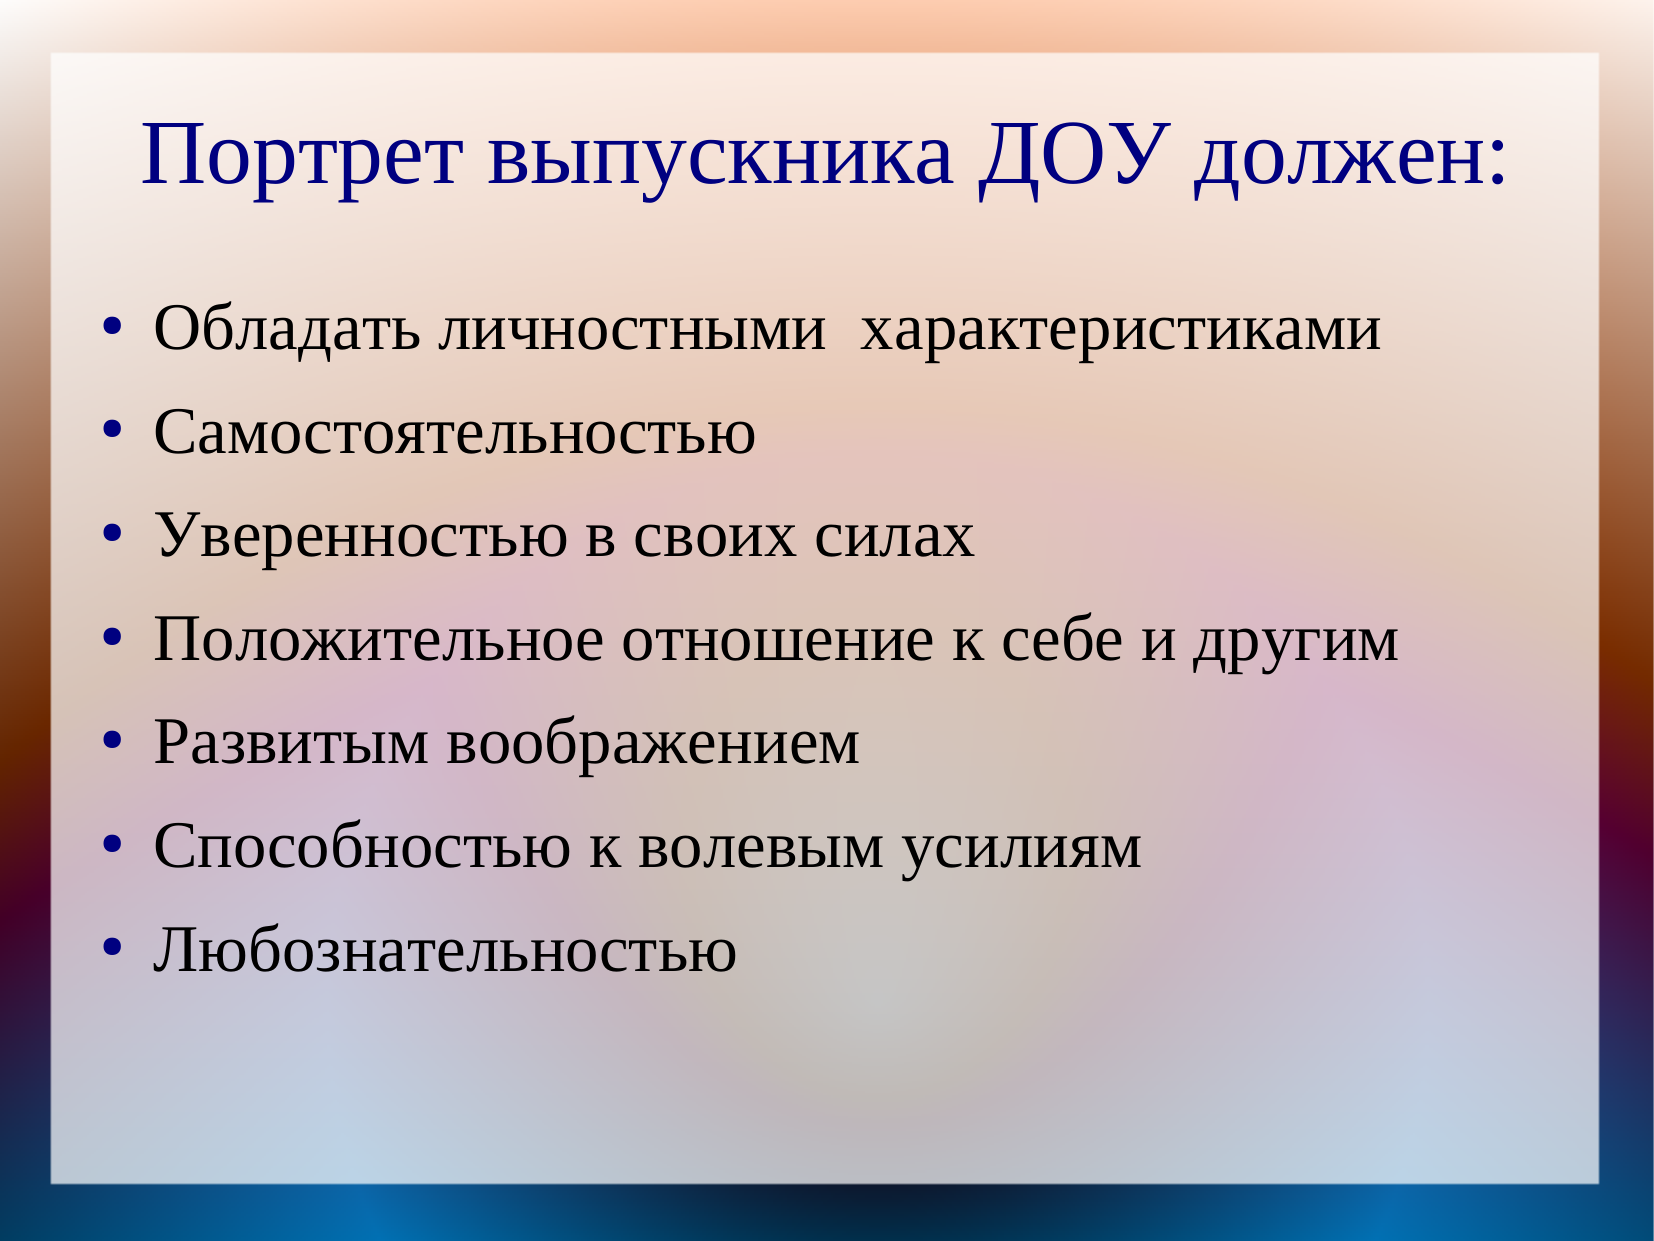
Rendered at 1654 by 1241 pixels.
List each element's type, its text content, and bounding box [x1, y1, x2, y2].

title Портрет выпускника ДОУ должен: [82, 49, 1571, 257]
picture [0, 0, 1654, 1241]
list Обладать личностными характеристиками Самостоятельностью Уверенностью в своих силах Положительное отношение к себе и другим Развитым воображением Способностью к волевым усилиям Любознательностью [82, 290, 1571, 1094]
